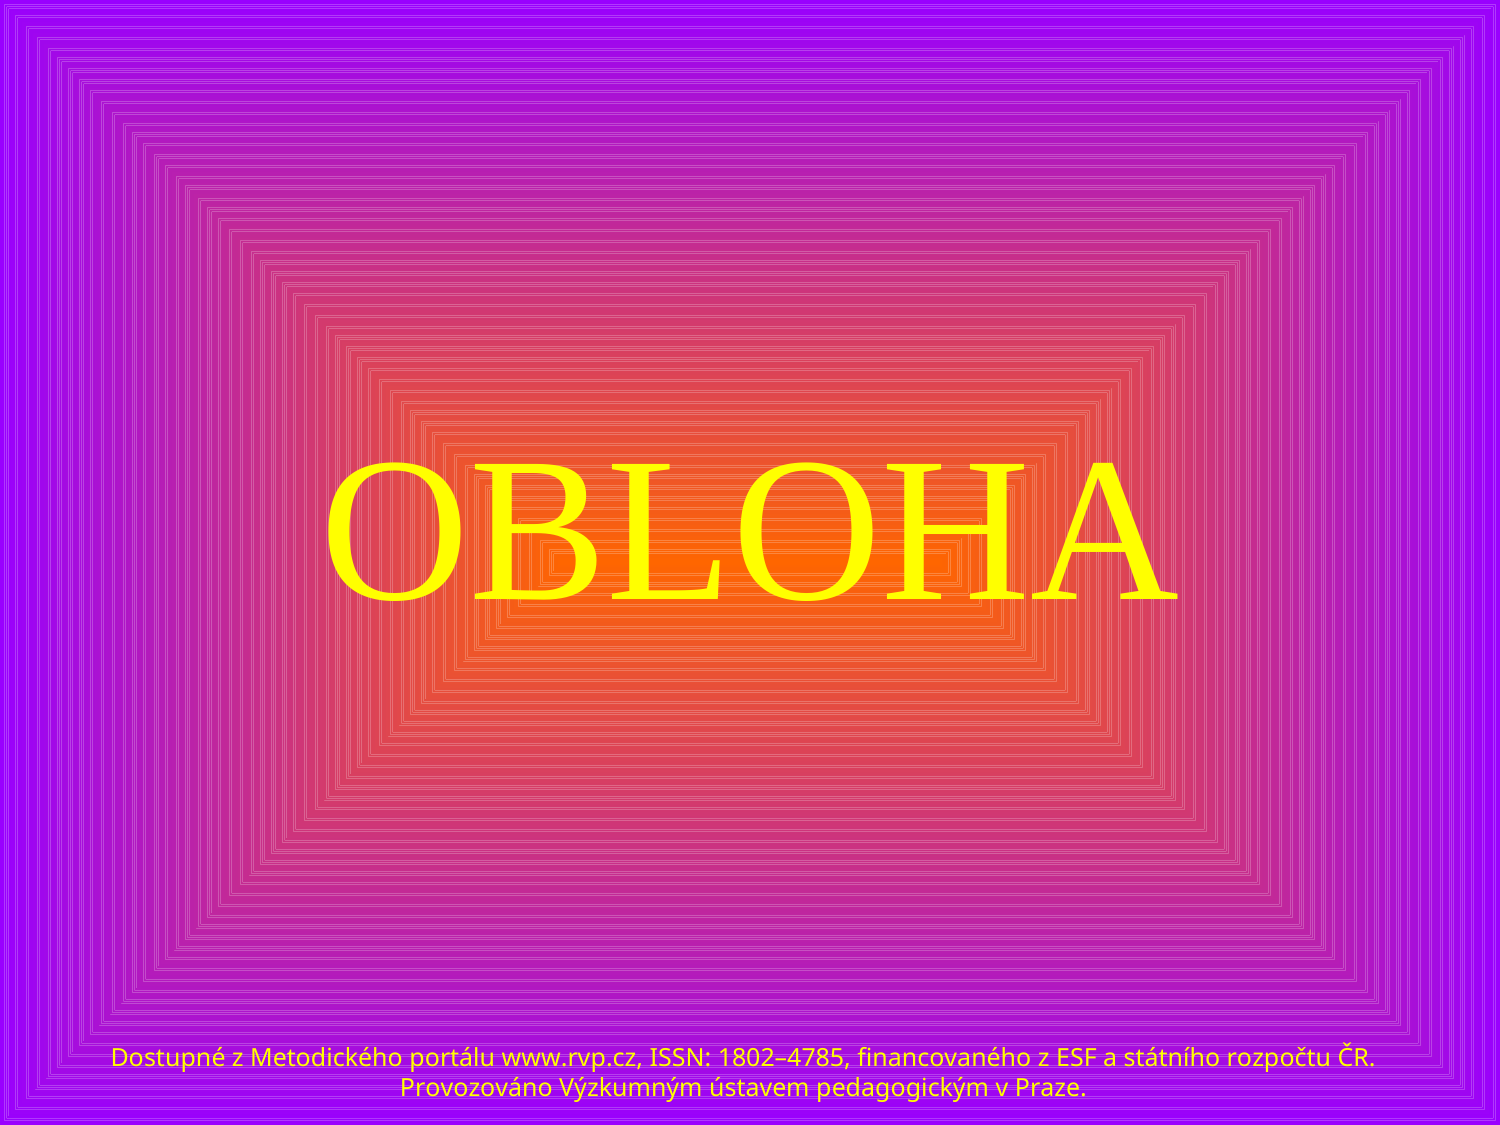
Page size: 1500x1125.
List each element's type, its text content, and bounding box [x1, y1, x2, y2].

text_box Dostupné z Metodického portálu www.rvp.cz, ISSN: 1802–4785, financovaného z ESF a státního rozpočtu ČR. Provozováno Výzkumným ústavem pedagogickým v Praze. [35, 1041, 1454, 1102]
text_box OBLOHA [0, 385, 1500, 649]
